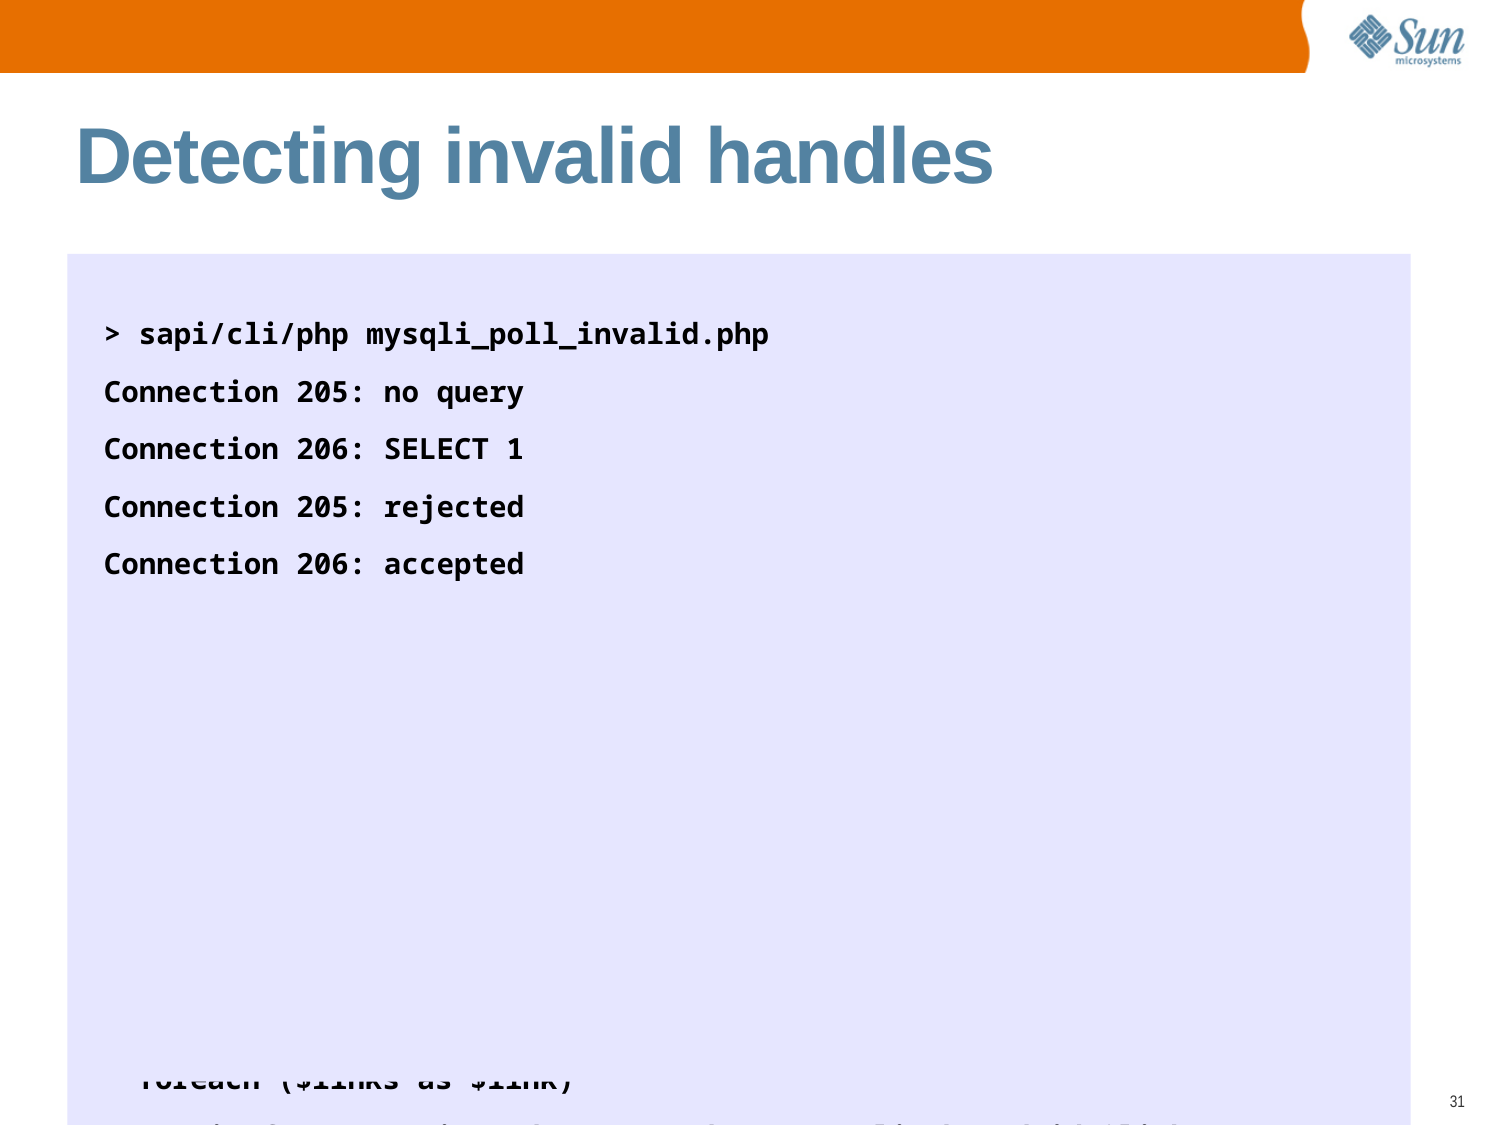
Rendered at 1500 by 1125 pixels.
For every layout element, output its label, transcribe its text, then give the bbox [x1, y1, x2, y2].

text_box $m1 = mysqli_connect('host', 'user', 'password', 'schema'); $m2 = mysqli_connect('host', 'user', 'password', 'schema'); printf("Connection %d: no query\n", mysqli_thread_id($m1)); mysqli_query($m2, 'SELECT 1', MYSQLI_ASYNC | MYSQLI_USE_RESULT); printf("Connection %d: SELECT 1\n", mysqli_thread_id($m2)); while ($processed < 2) { $links = array($m1, $m2); $rejected = array($m1, $m2); if (0 == ($ready = mysqli_poll($links, array(), $rejected, 0, 50000))) continue; foreach ($rejected as $link) printf("Connection %d: rejected\n", mysqli_thread_id($link)); $processed += count($rejected); foreach ($links as $link) printf("Connection %d: accepted\n", mysqli_thread_id($link)); $processed += count($links); } [67, 253, 1411, 1082]
picture [0, 0, 1500, 73]
text_box > sapi/cli/php mysqli_poll_invalid.php Connection 205: no query Connection 206: SELECT 1 Connection 205: rejected Connection 206: accepted [68, 256, 1408, 1082]
title Detecting invalid handles [75, 119, 1437, 224]
